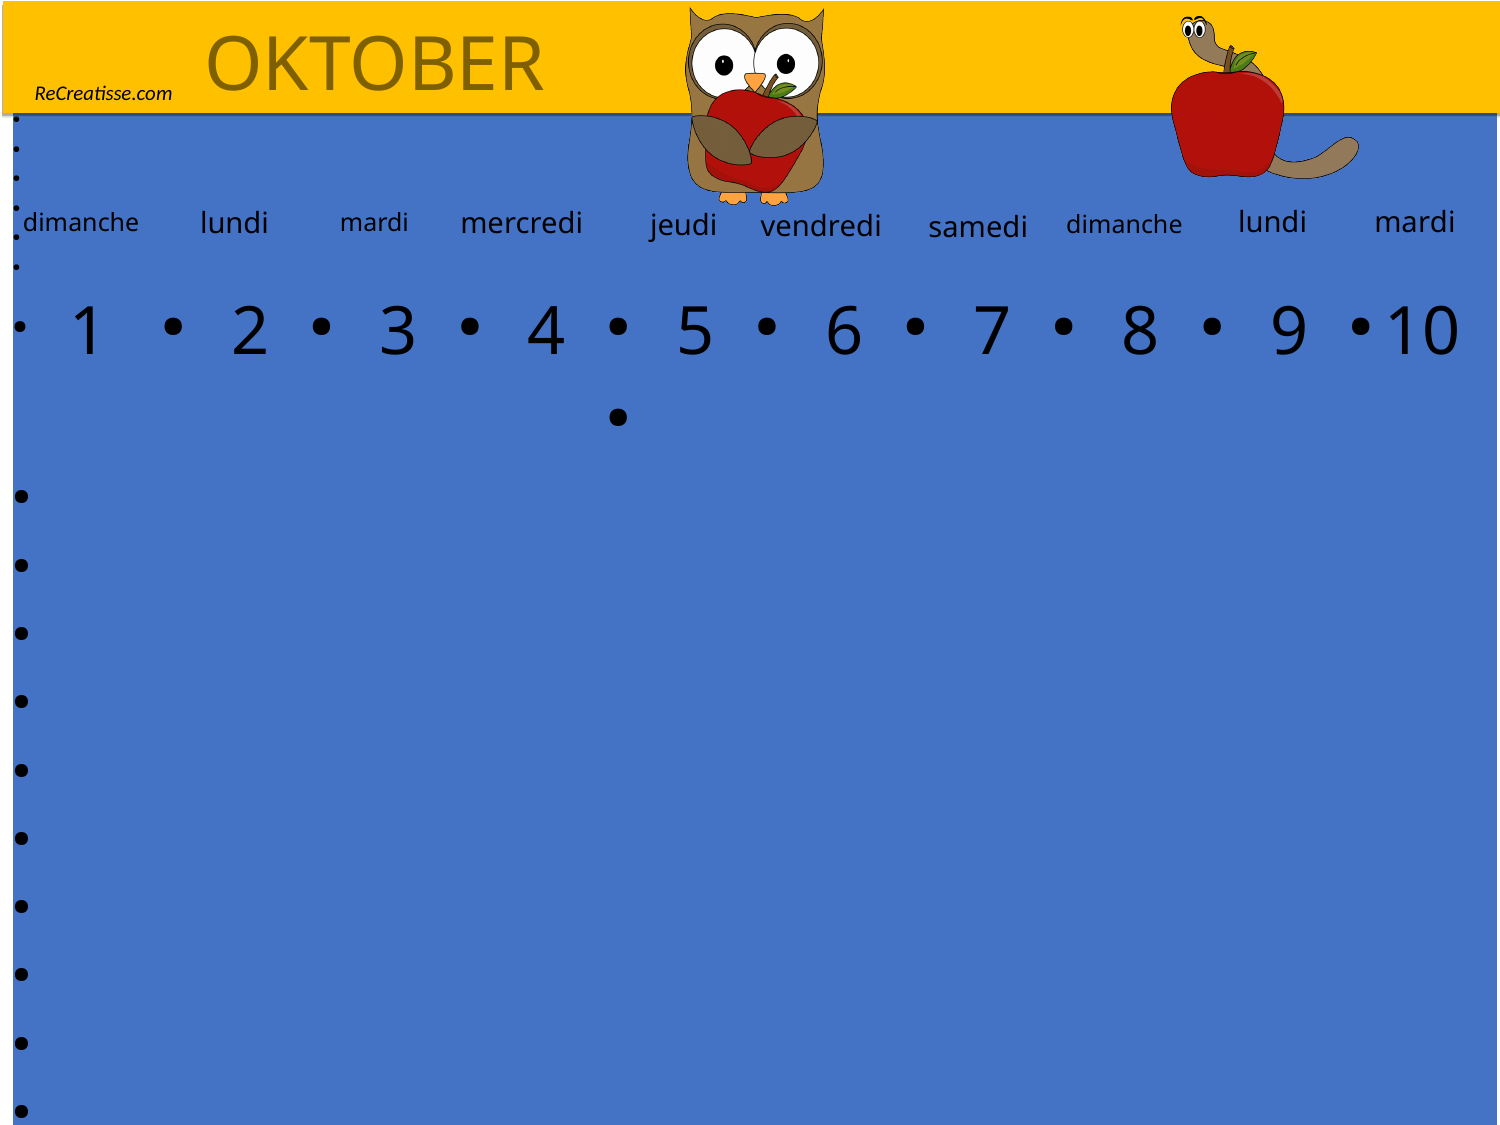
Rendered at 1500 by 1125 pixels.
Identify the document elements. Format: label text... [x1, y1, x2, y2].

table_header [13, 113, 161, 283]
table_cell 8 [1052, 283, 1200, 465]
table_header [755, 113, 903, 283]
table_cell 10 [1349, 283, 1497, 465]
table_cell [607, 465, 755, 1125]
text_box mercredi [446, 196, 598, 247]
table_cell [13, 465, 161, 1125]
text_box [3, 1, 1500, 113]
text_box samedi [913, 200, 1043, 251]
table_cell 3 [310, 283, 458, 465]
text_box vendredi [746, 199, 897, 250]
table_header [903, 113, 1052, 283]
table_cell [161, 465, 310, 1125]
text_box ReCreatisse.com [19, 72, 188, 112]
table_cell [458, 465, 607, 1125]
table_cell [1200, 465, 1349, 1125]
table_cell [1349, 465, 1497, 1125]
table_cell 2 [161, 283, 310, 465]
text_box OKTOBER [189, 8, 653, 115]
text_box lundi [1223, 196, 1322, 246]
table_cell [903, 465, 1052, 1125]
picture [685, 6, 825, 206]
table_cell 6 [755, 283, 903, 465]
table_cell 4 [458, 283, 607, 465]
table_cell 7 [903, 283, 1052, 465]
text_box dimanche [8, 199, 155, 244]
table_cell [1052, 465, 1200, 1125]
table_cell [310, 465, 458, 1125]
picture [1171, 17, 1359, 179]
table_header [607, 113, 755, 283]
text_box mardi [1359, 196, 1478, 246]
text_box dimanche [1051, 201, 1198, 246]
table_cell 1 [13, 283, 161, 465]
table_header [310, 115, 458, 283]
text_box mardi [325, 199, 424, 244]
table_header [1349, 113, 1497, 283]
table_header [458, 115, 607, 283]
table_header [1052, 113, 1200, 283]
table_header [1200, 179, 1349, 283]
text_box lundi [185, 196, 284, 247]
text_box jeudi [635, 199, 733, 249]
table_header [161, 113, 310, 283]
table_cell [755, 465, 903, 1125]
table_cell 9 [1200, 283, 1349, 465]
table_cell 5 [607, 283, 755, 465]
